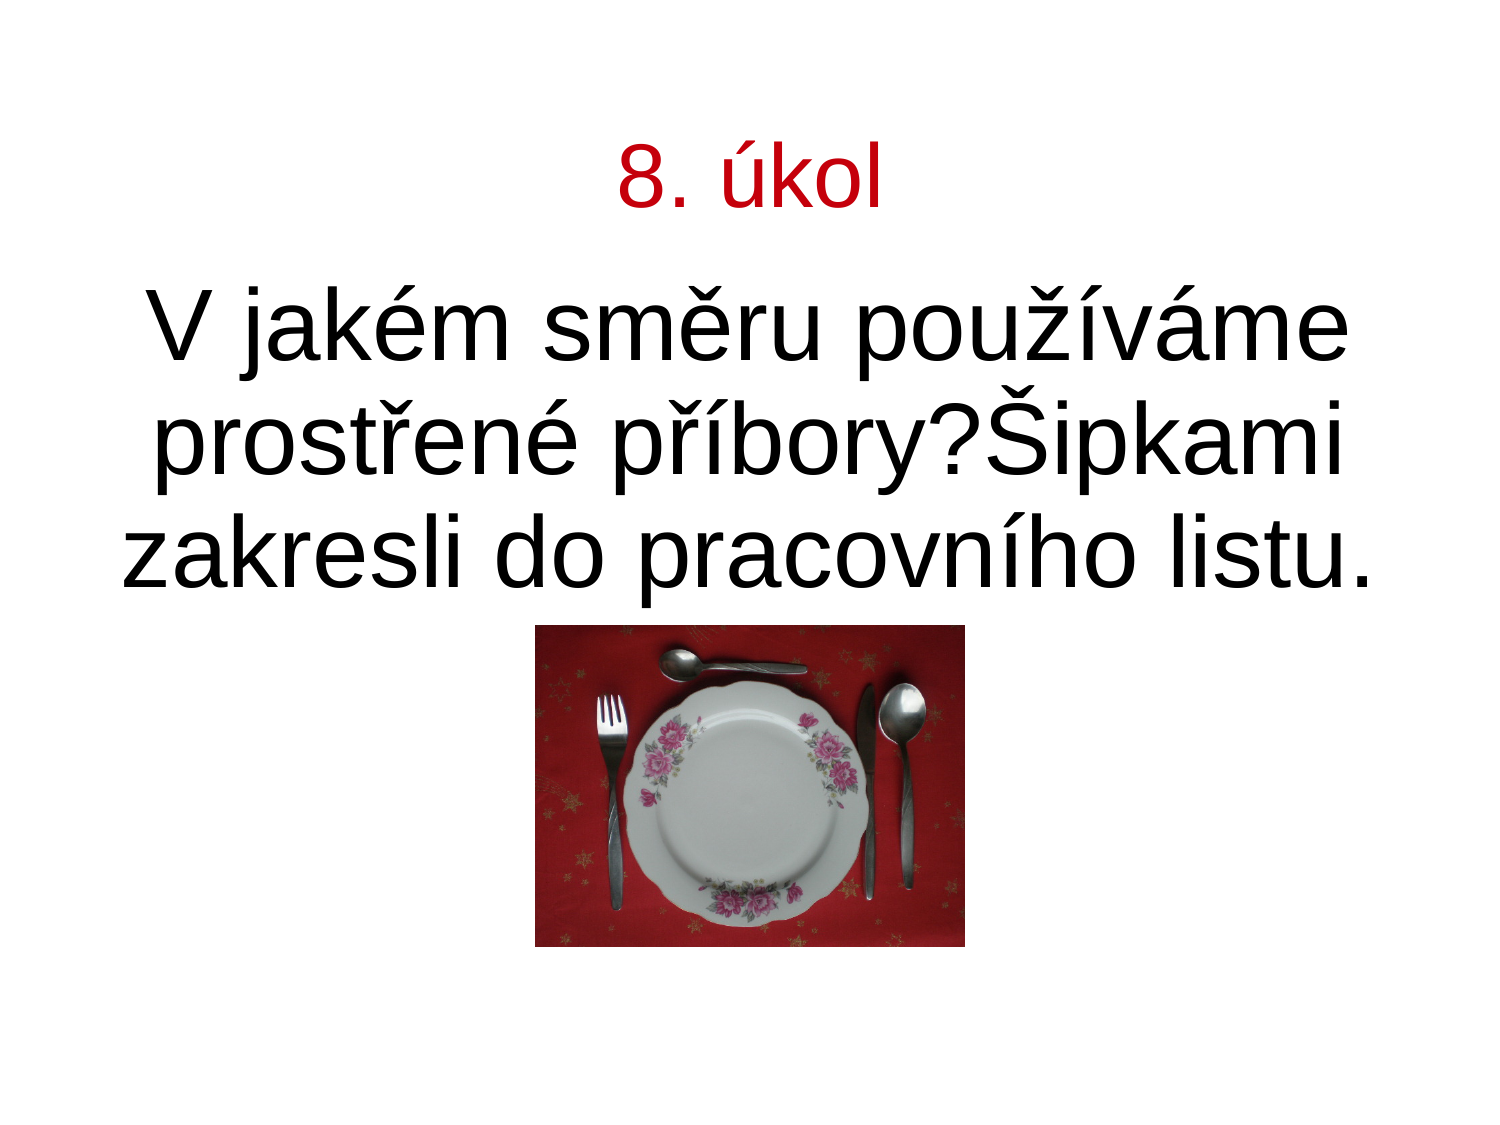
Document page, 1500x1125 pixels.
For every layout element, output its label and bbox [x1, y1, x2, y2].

text_box [75, 83, 1426, 950]
